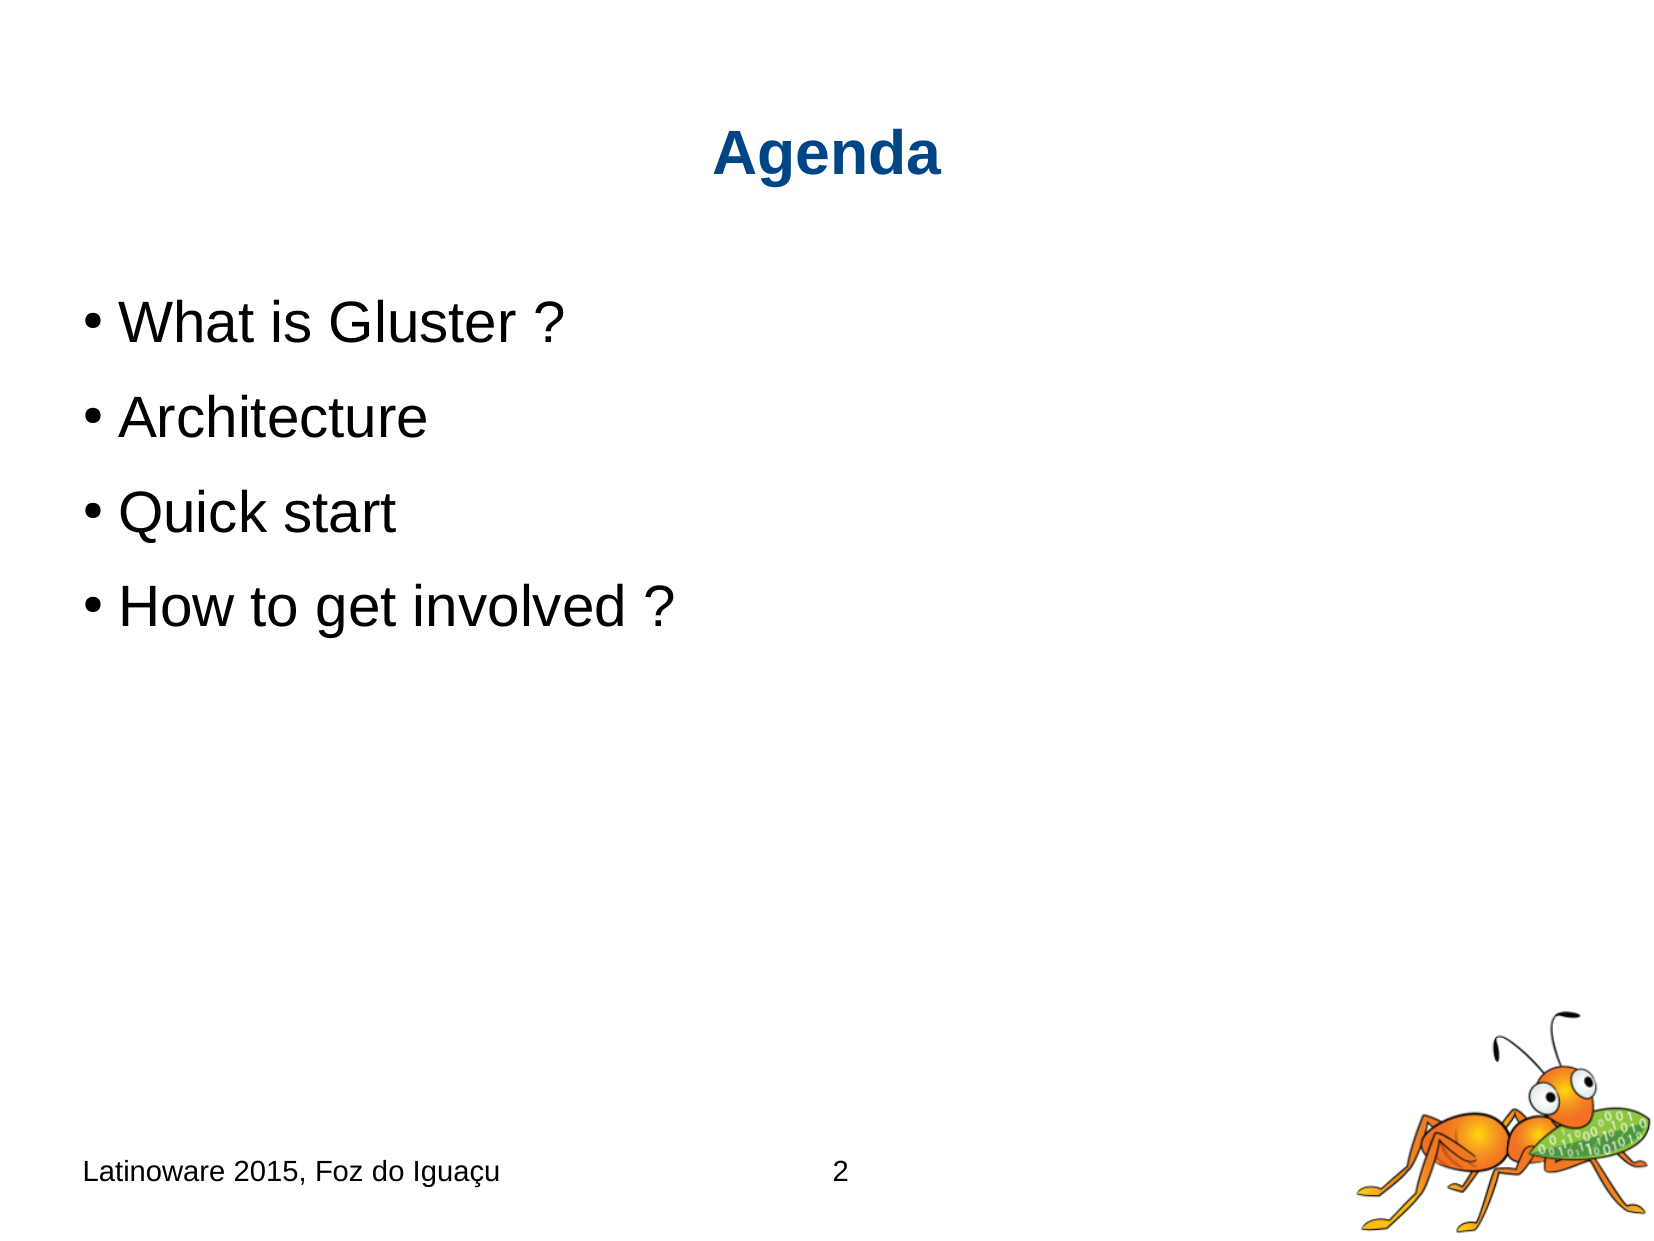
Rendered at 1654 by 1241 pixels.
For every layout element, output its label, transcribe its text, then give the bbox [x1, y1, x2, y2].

picture [1353, 1009, 1654, 1235]
title Agenda [82, 49, 1571, 257]
list What is Gluster ? Architecture Quick start How to get involved ? [82, 290, 1571, 1010]
